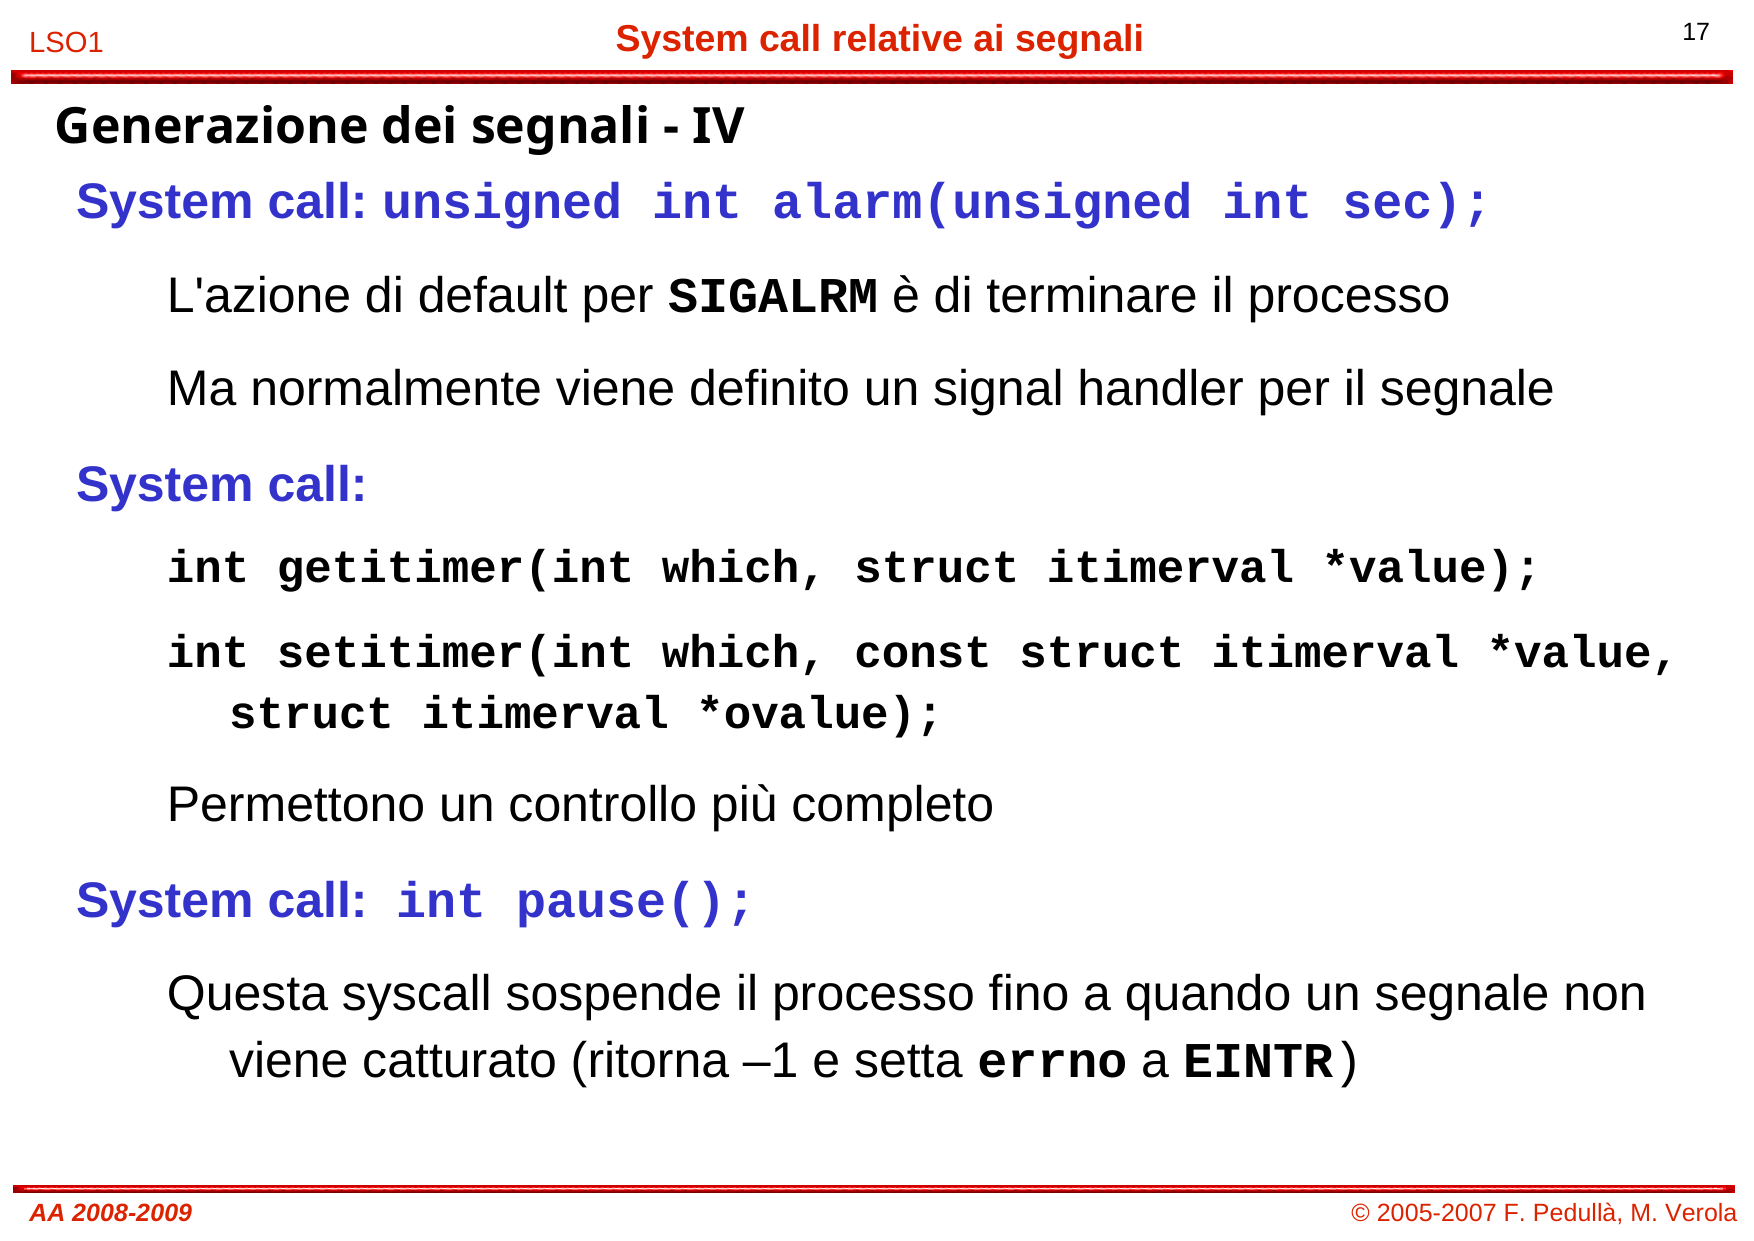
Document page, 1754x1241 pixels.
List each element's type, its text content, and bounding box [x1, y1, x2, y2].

picture [13, 1185, 58, 1193]
title Generazione dei segnali - IV [40, 78, 1714, 174]
list System call: unsigned int alarm(unsigned int sec); L'azione di default per SIGALRM è di terminare il processo Ma normalmente viene definito un signal handler per il segnale System call: int getitimer(int which, struct itimerval *value); int setitimer(int which, const struct itimerval *value, struct itimerval *ovalue); Permettono un controllo più completo System call: int pause(); Questa syscall sospende il processo fino a quando un segnale non viene catturato (ritorna –1 e setta errno a EINTR) [58, 165, 1754, 1241]
picture [11, 70, 1733, 84]
